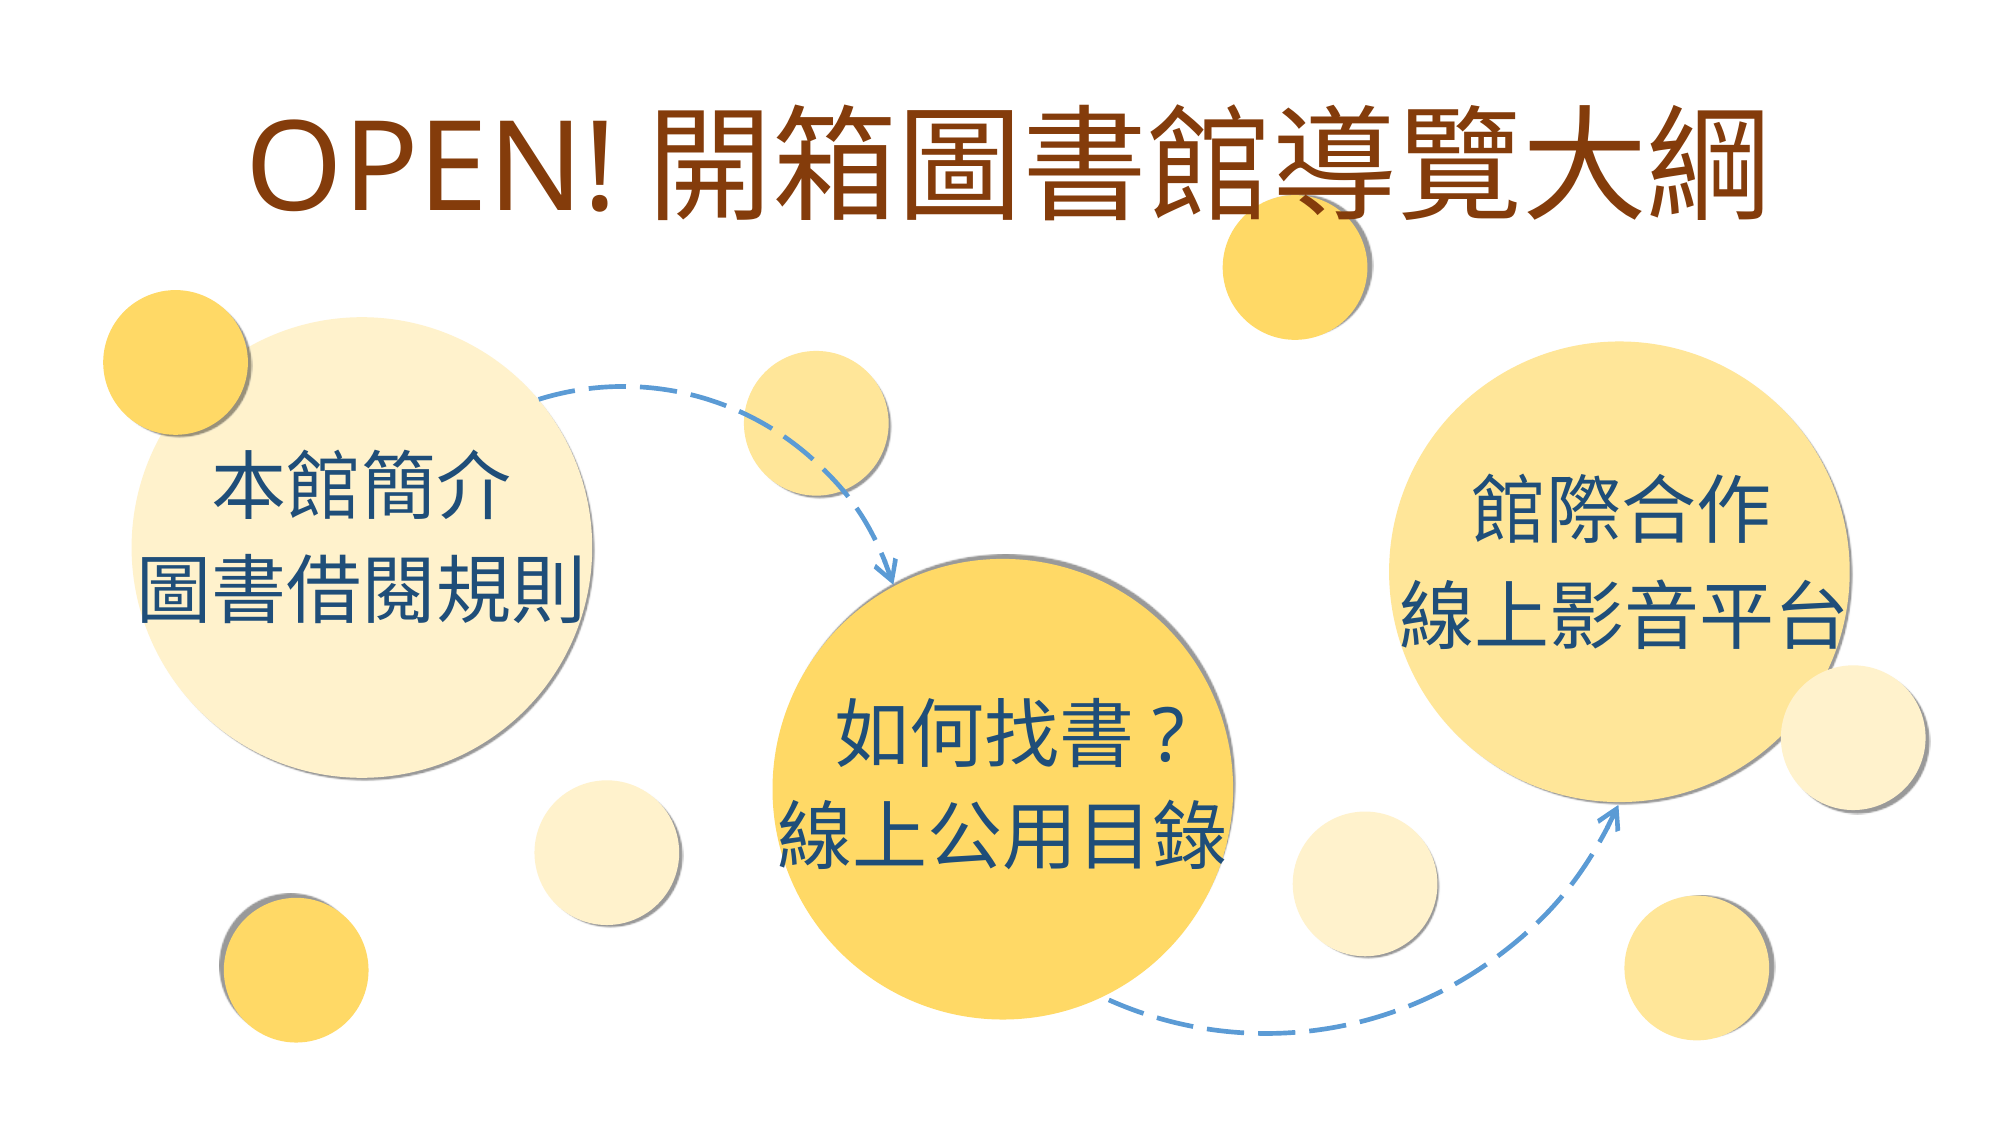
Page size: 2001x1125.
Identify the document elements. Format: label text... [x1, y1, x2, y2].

text_box [1222, 245, 1368, 340]
text_box 線上公用目錄 [762, 781, 1243, 887]
text_box [794, 887, 1212, 1020]
text_box [534, 780, 680, 926]
text_box [150, 640, 573, 778]
text_box 如何找書? [817, 678, 1203, 784]
text_box [1292, 811, 1438, 957]
text_box 圖書借閱規則 [121, 535, 602, 640]
text_box [1420, 341, 1818, 455]
text_box [772, 558, 1233, 781]
text_box [743, 350, 889, 496]
text_box [1409, 665, 1926, 811]
text_box OPEN!開箱圖書館導覽大綱 [146, 79, 1872, 245]
text_box [1624, 895, 1770, 1041]
text_box 線上影音平台 [1377, 561, 1872, 667]
text_box [223, 897, 369, 1043]
text_box 本館簡介 [196, 431, 527, 537]
text_box [103, 290, 592, 535]
text_box 館際合作 [1377, 455, 1865, 561]
